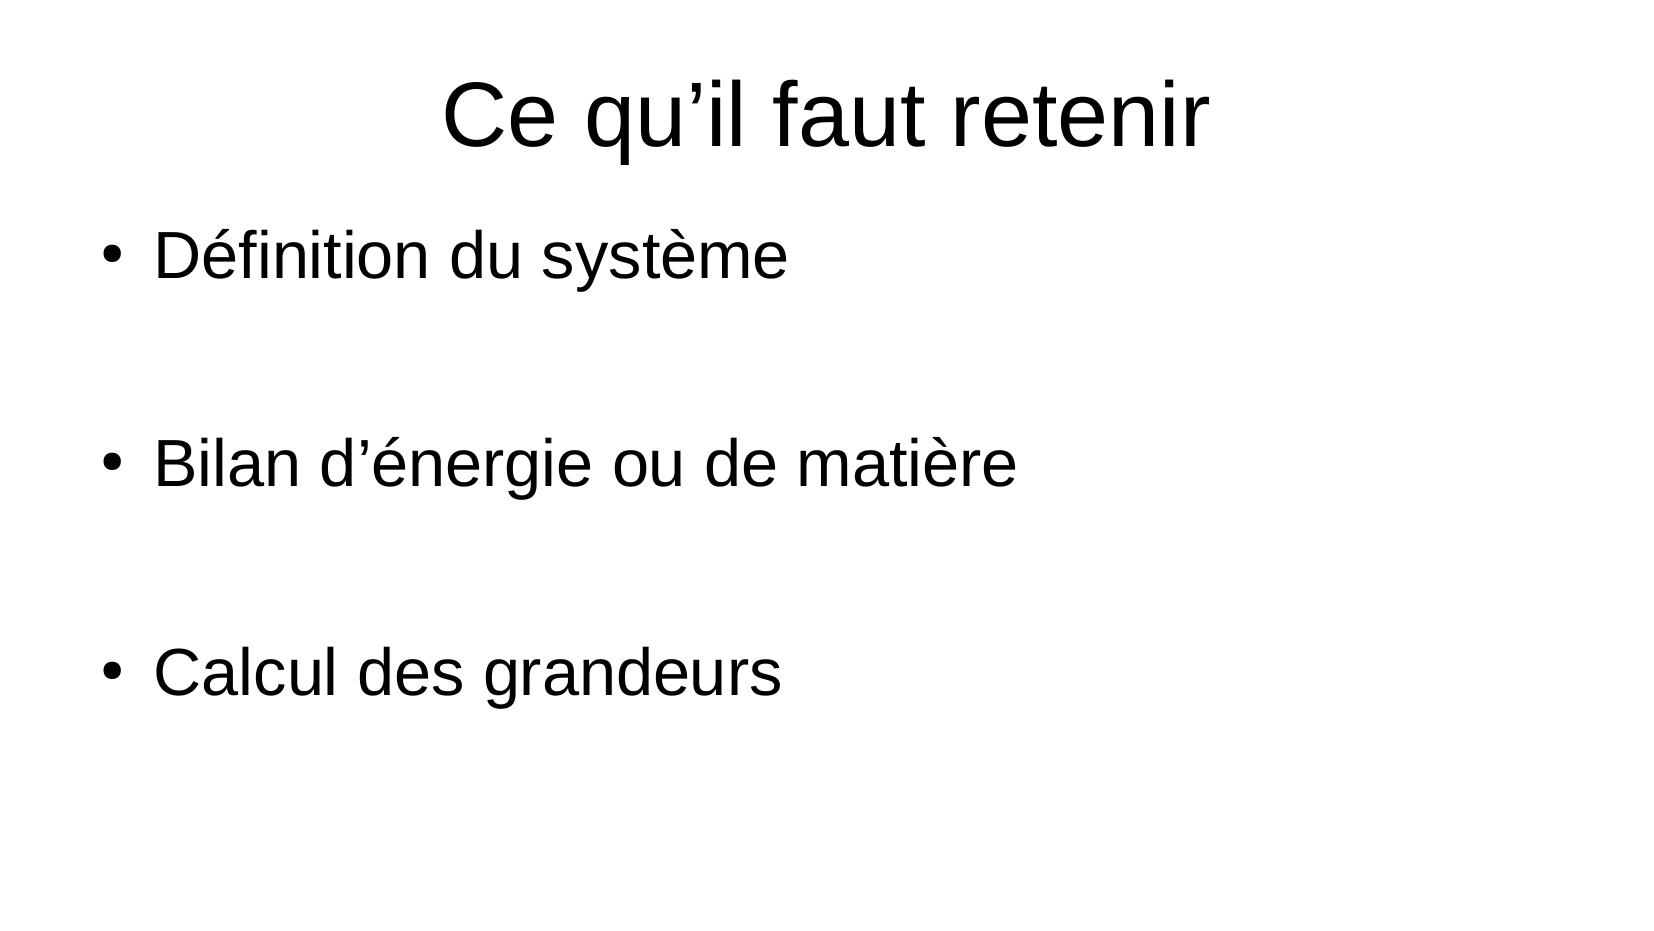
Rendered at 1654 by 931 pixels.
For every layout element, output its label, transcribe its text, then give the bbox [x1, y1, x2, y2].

title Ce qu’il faut retenir [82, 37, 1571, 193]
list Définition du système Bilan d’énergie ou de matière Calcul des grandeurs [82, 217, 1571, 758]
